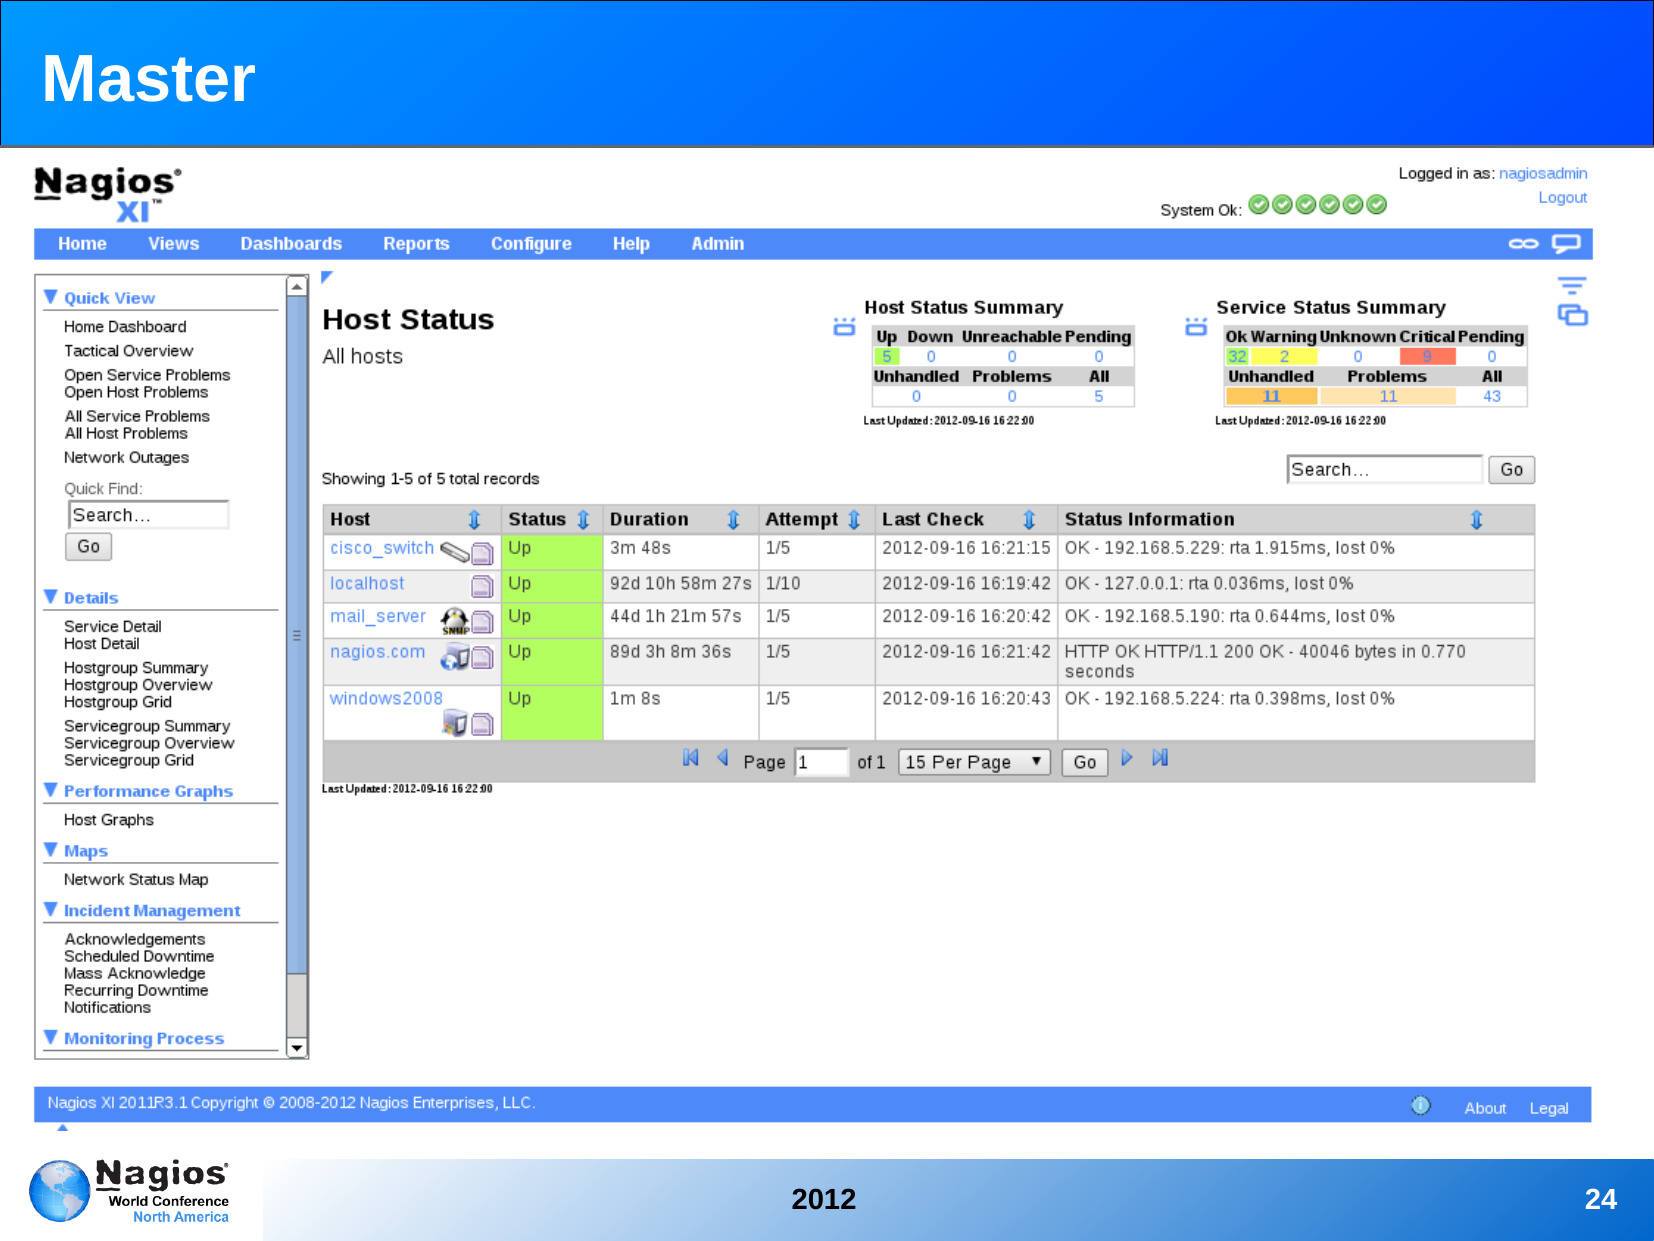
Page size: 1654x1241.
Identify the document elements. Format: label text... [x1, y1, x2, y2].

title Master [41, 29, 1248, 127]
picture [30, 159, 1599, 1131]
picture [29, 1159, 229, 1235]
